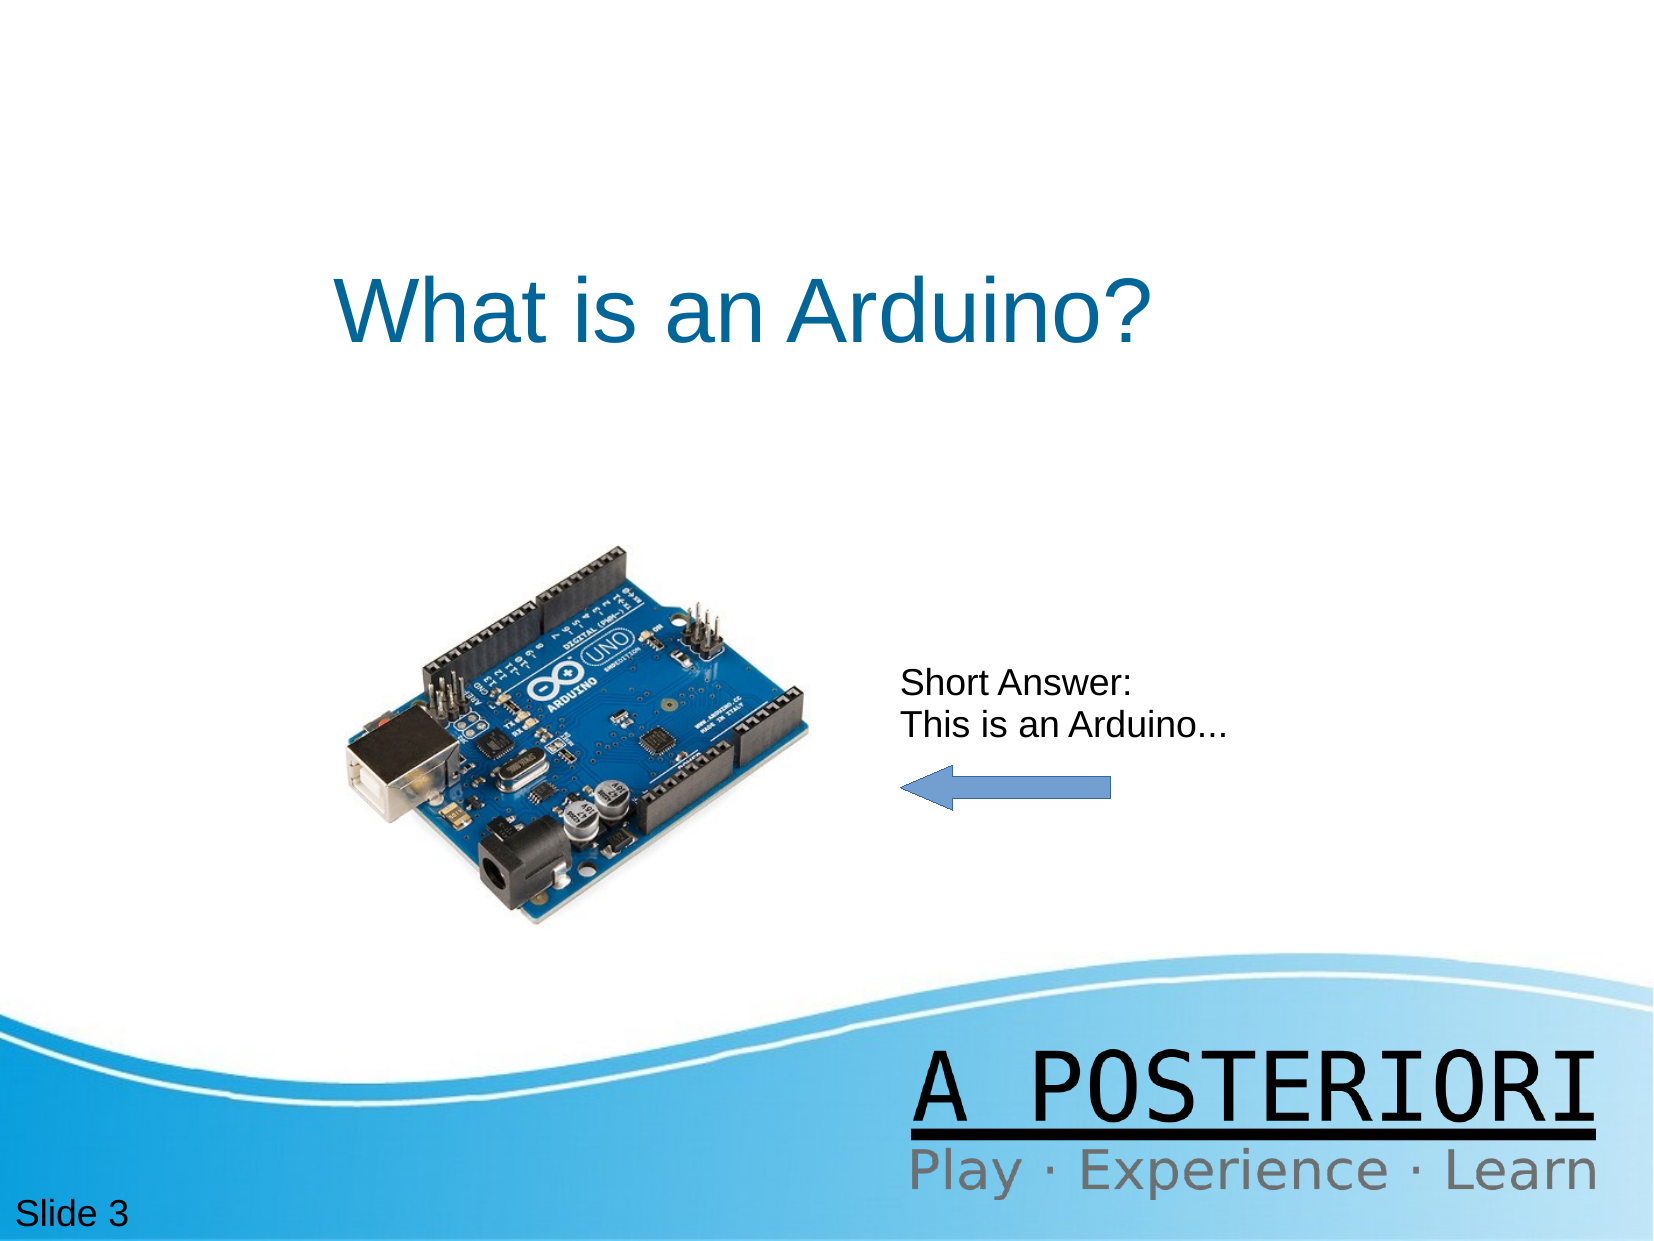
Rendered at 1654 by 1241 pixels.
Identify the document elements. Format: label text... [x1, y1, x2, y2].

picture [0, 952, 1654, 1241]
title What is an Arduino? [0, 206, 1489, 414]
text_box [900, 765, 1111, 811]
picture [345, 545, 811, 931]
text_box Short Answer: This is an Arduino... [885, 653, 1336, 753]
